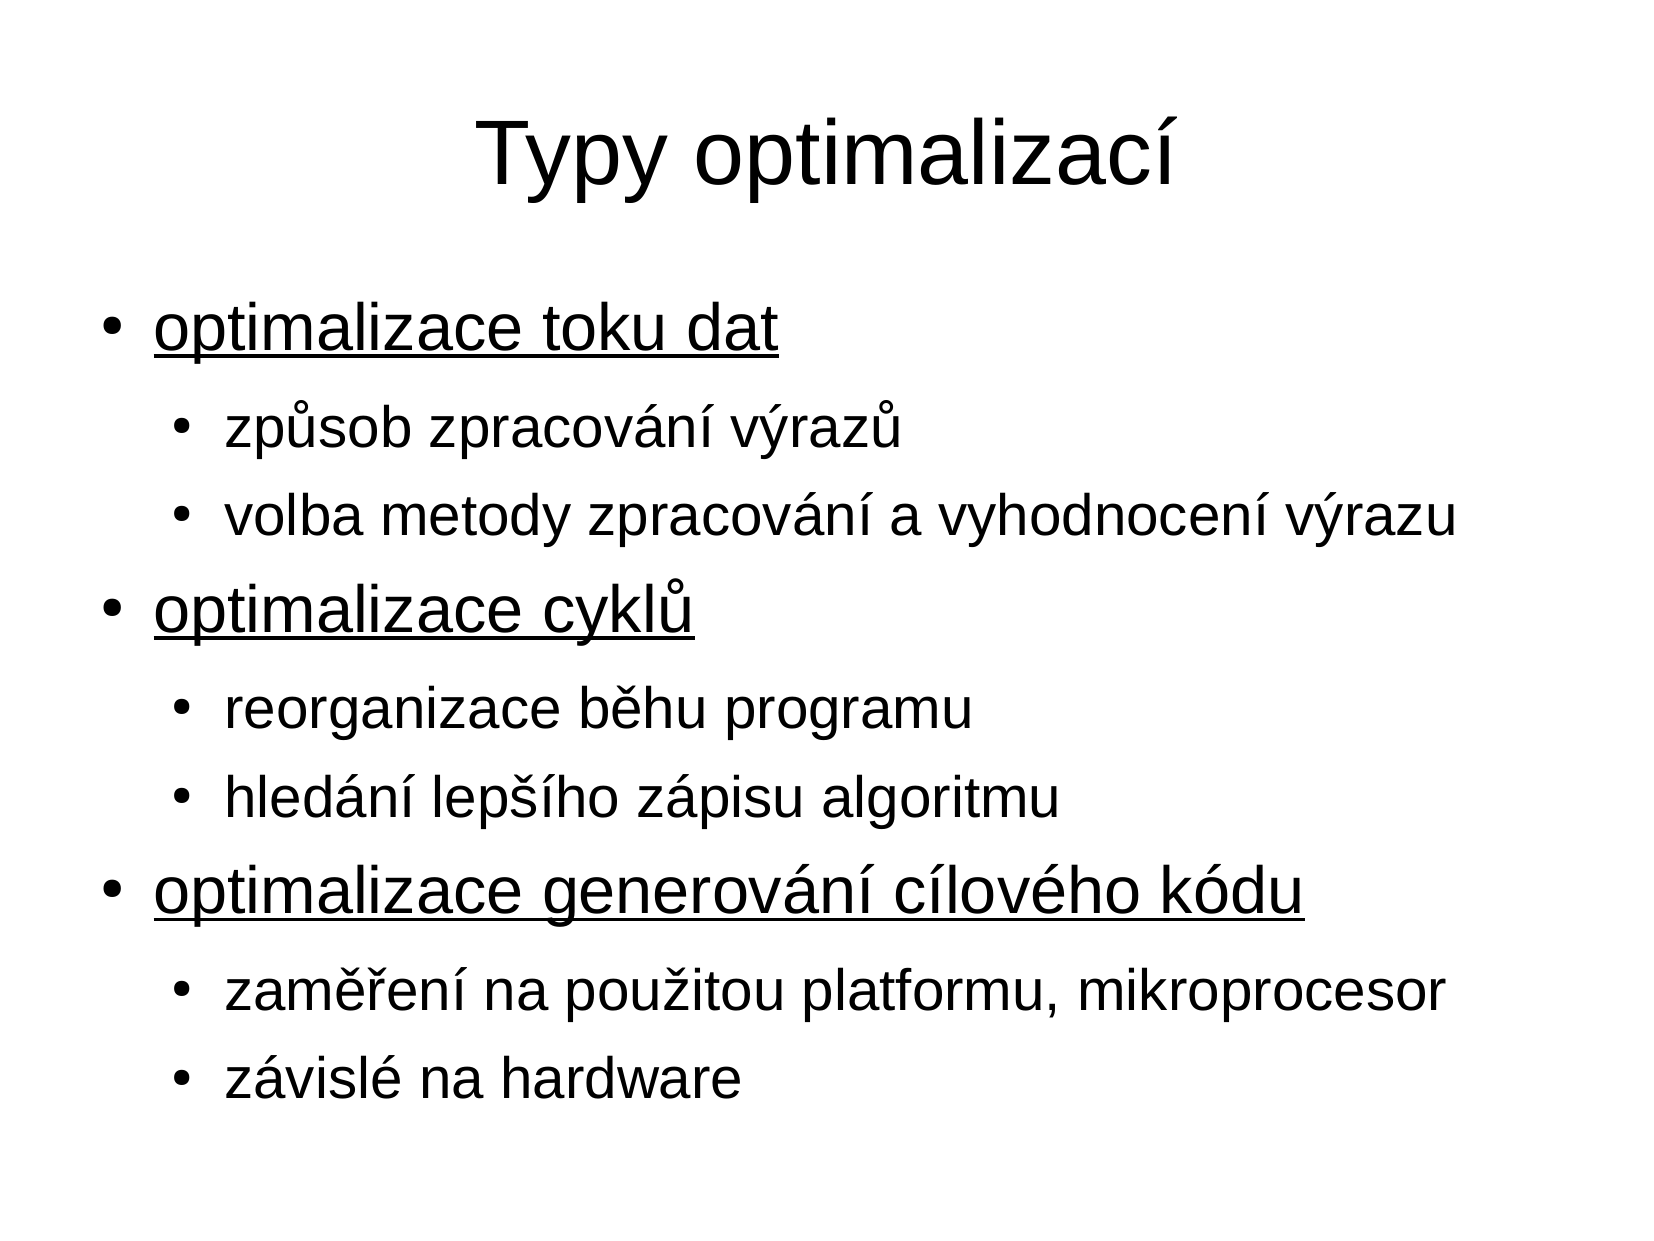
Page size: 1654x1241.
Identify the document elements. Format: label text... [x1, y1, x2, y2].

list optimalizace toku dat způsob zpracování výrazů volba metody zpracování a vyhodnocení výrazu optimalizace cyklů reorganizace běhu programu hledání lepšího zápisu algoritmu optimalizace generování cílového kódu zaměření na použitou platformu, mikroprocesor závislé na hardware [82, 290, 1571, 1110]
title Typy optimalizací [82, 56, 1571, 250]
